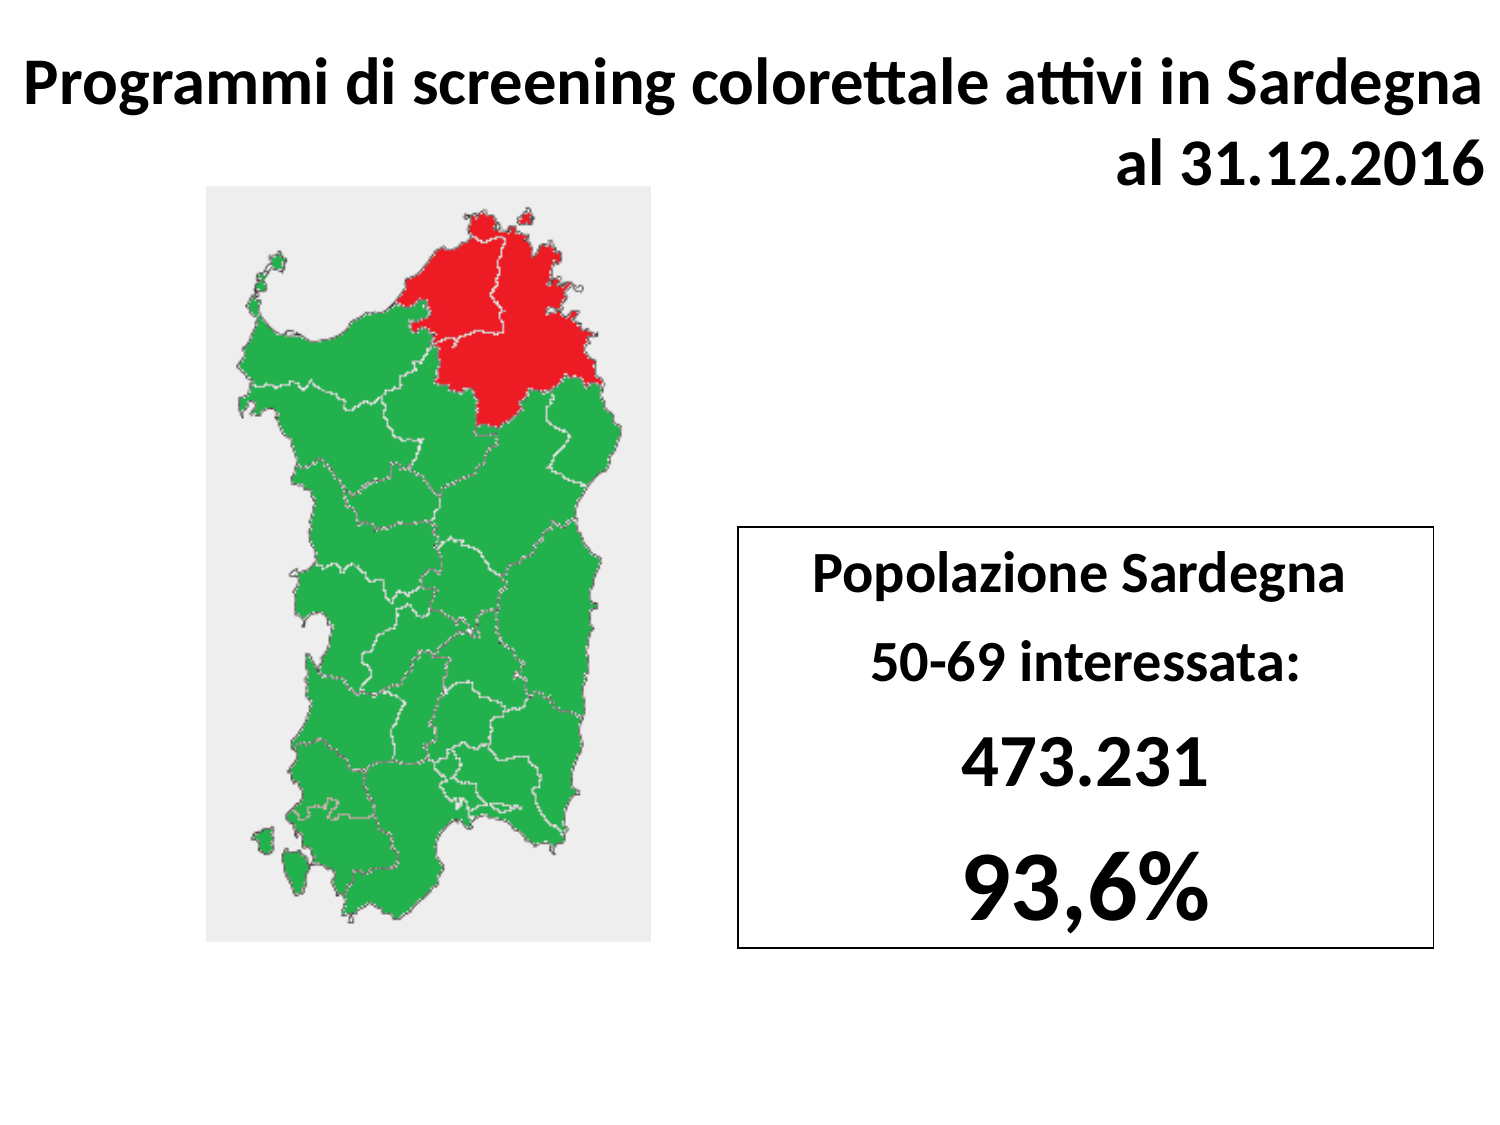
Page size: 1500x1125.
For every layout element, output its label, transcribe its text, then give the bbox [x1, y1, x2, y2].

text_box Programmi di screening colorettale attivi in Sardegna al 31.12.2016 [0, 30, 1500, 206]
picture [206, 186, 652, 943]
text_box Popolazione Sardegna 50-69 interessata: 473.231 93,6% [738, 527, 1434, 948]
